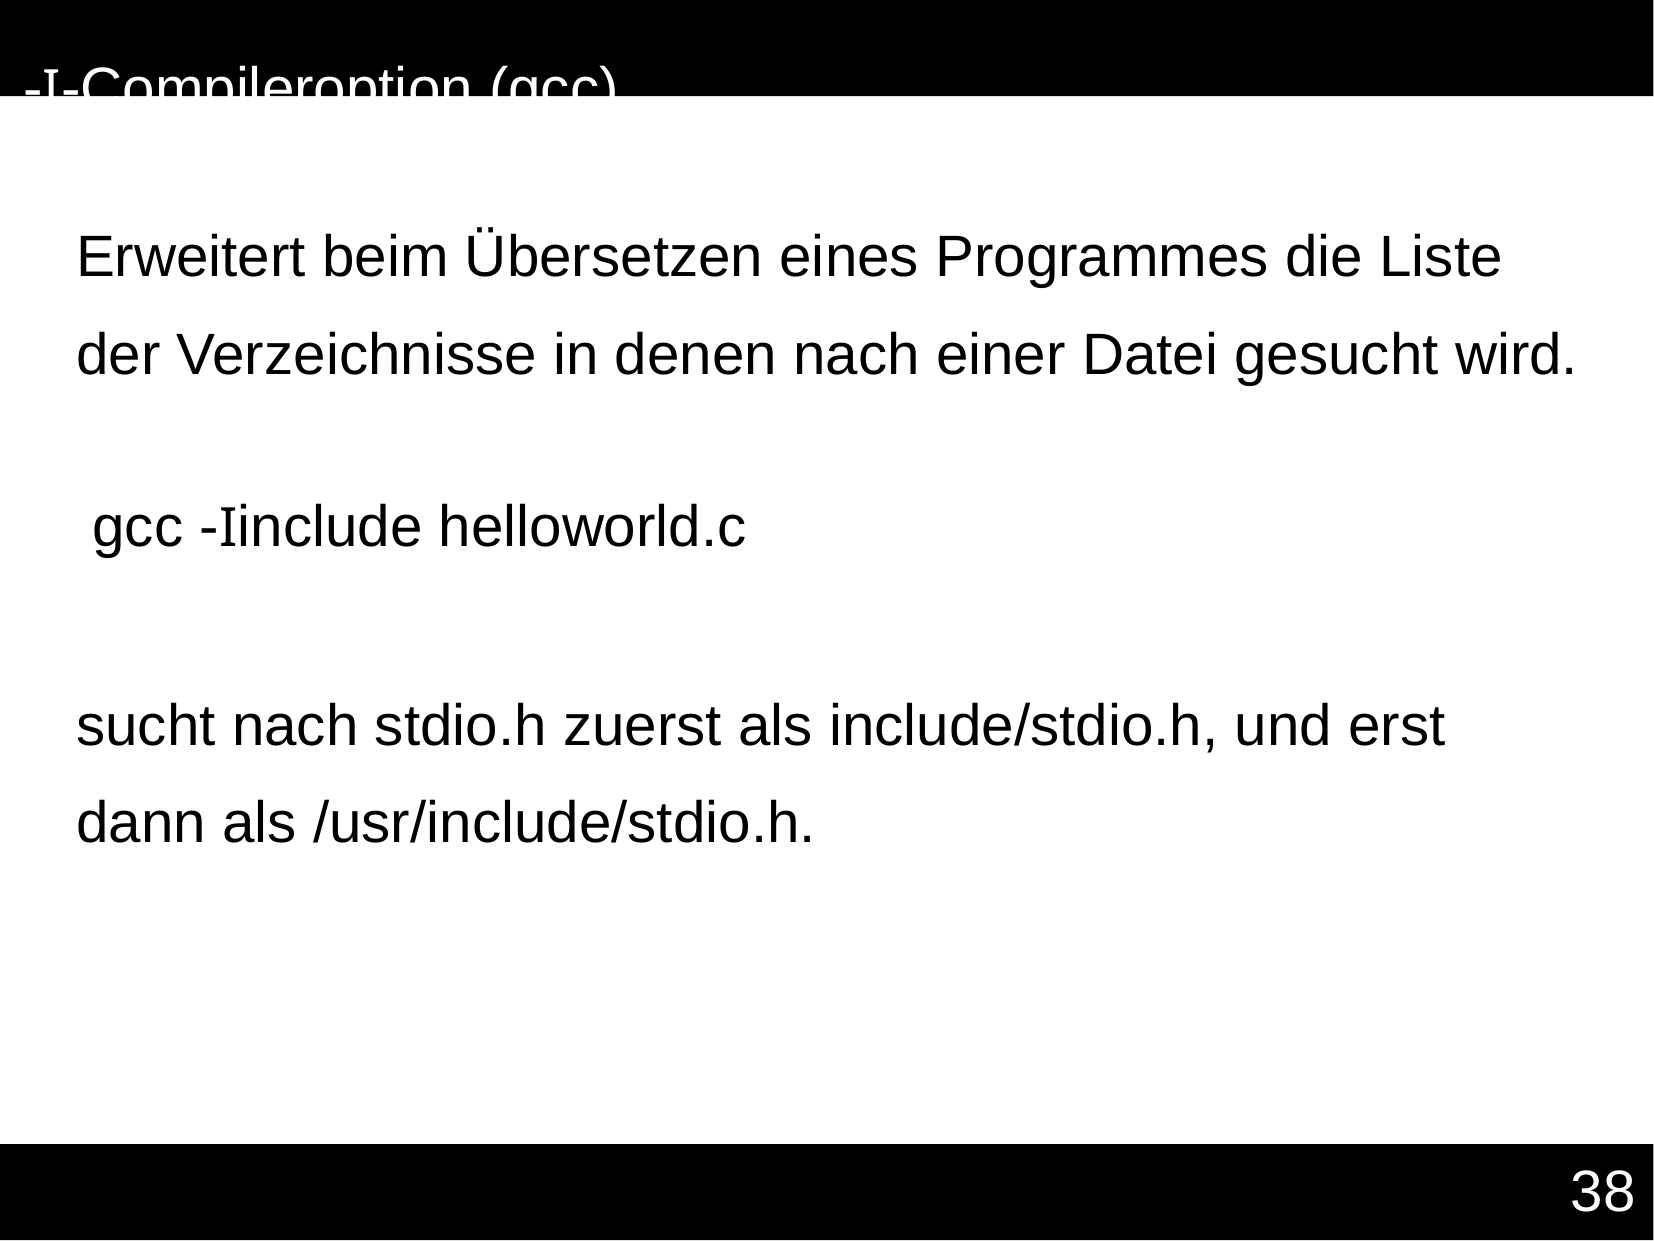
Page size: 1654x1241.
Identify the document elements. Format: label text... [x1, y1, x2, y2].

text_box Erweitert beim Übersetzen eines Programmes die Liste der Verzeichnisse in denen nach einer Datei gesucht wird. gcc -Iinclude helloworld.c sucht nach stdio.h zuerst als include/stdio.h, und erst dann als /usr/include/stdio.h. [45, 184, 1619, 1241]
text_box -I-Compileroption (gcc) [8, 5, 766, 94]
